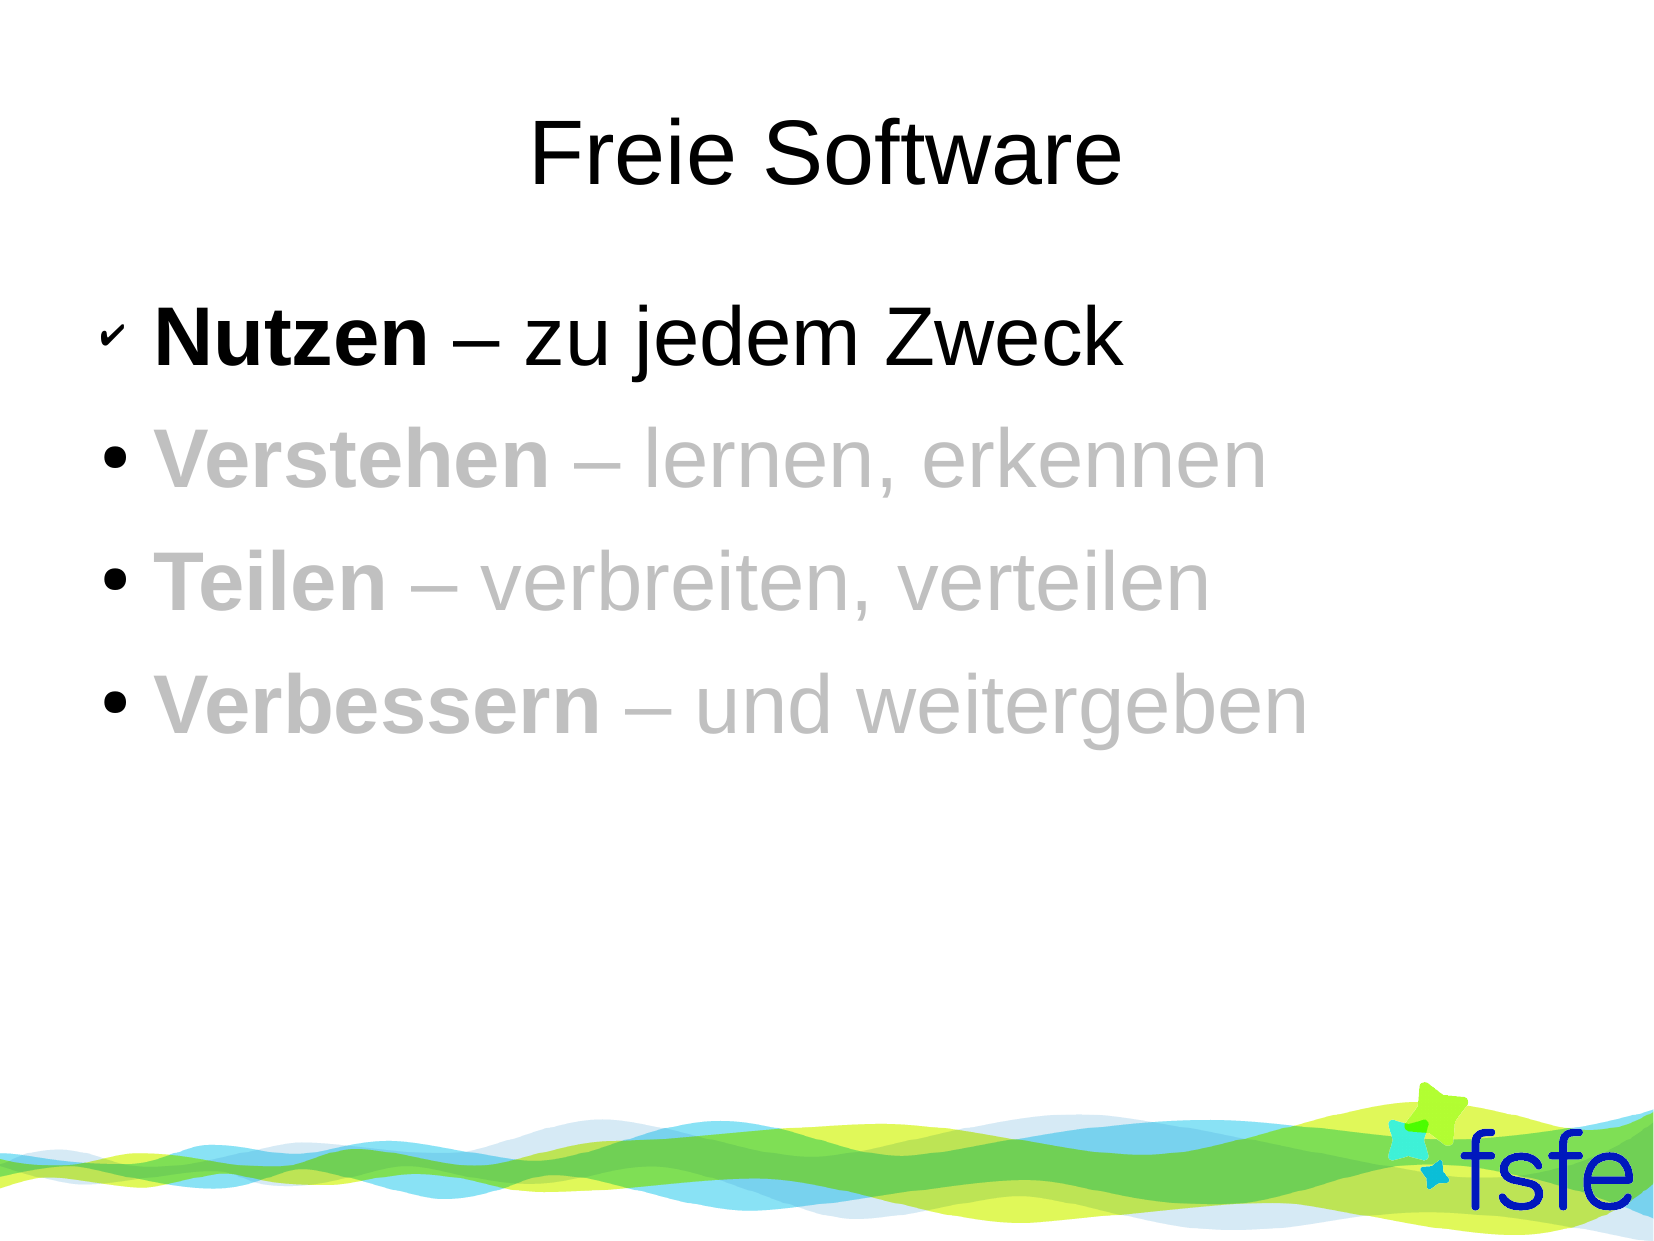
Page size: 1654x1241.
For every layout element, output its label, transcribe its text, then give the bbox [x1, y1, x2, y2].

picture [0, 1081, 1654, 1241]
list Nutzen – zu jedem Zweck Verstehen – lernen, erkennen Teilen – verbreiten, verteilen Verbessern – und weitergeben [82, 290, 1571, 1109]
title Freie Software [82, 49, 1571, 257]
